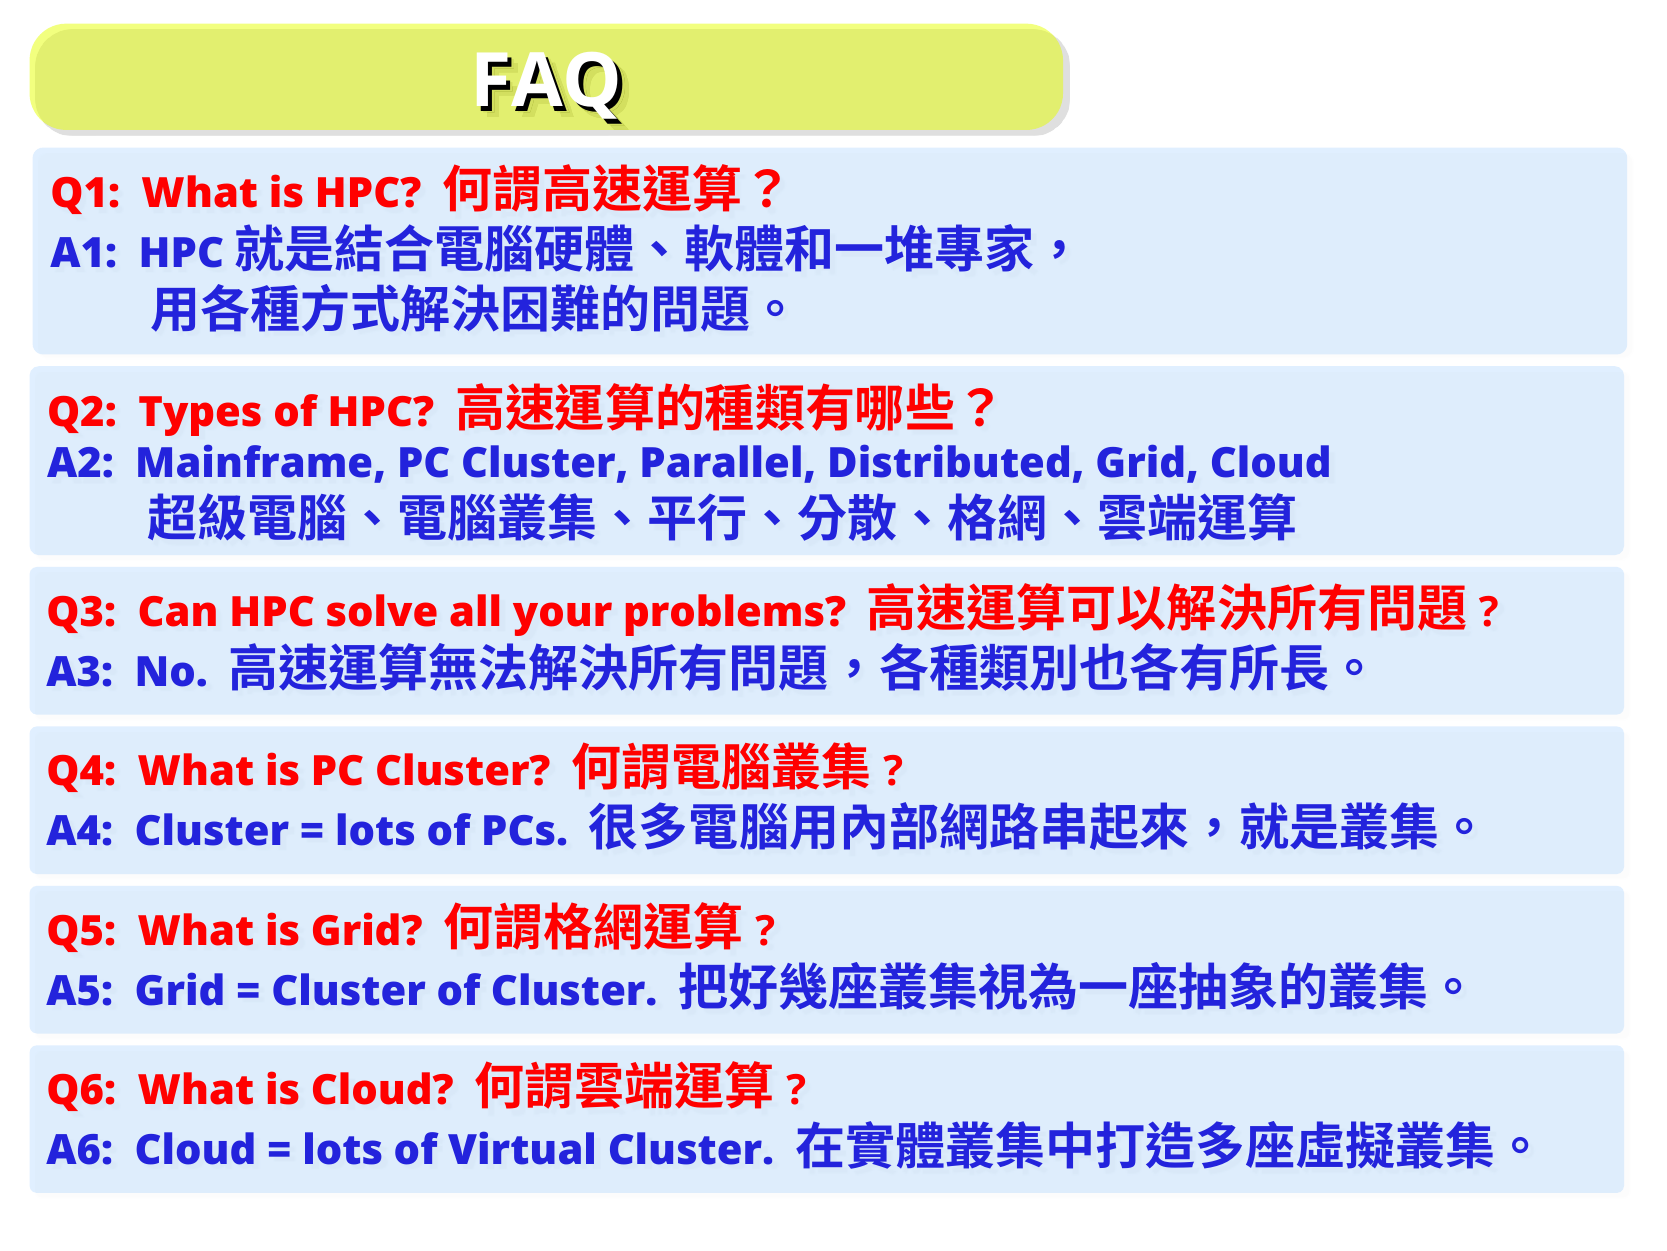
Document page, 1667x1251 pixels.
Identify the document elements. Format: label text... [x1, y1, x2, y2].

text_box Q4: What is PC Cluster? 何謂電腦叢集? A4: Cluster = lots of PCs. 很多電腦用內部網路串起來，就是叢集。 [29, 726, 1625, 875]
text_box Q5: What is Grid? 何謂格網運算? A5: Grid = Cluster of Cluster. 把好幾座叢集視為一座抽象的叢集。 [29, 885, 1625, 1034]
text_box FAQ [29, 23, 1064, 130]
text_box Q1: What is HPC? 何謂高速運算？ A1: HPC就是結合電腦硬體、軟體和一堆專家， 用各種方式解決困難的問題。 [32, 147, 1628, 355]
text_box Q3: Can HPC solve all your problems? 高速運算可以解決所有問題? A3: No. 高速運算無法解決所有問題，各種類別也各有所長。 [29, 566, 1625, 715]
text_box Q6: What is Cloud? 何謂雲端運算? A6: Cloud = lots of Virtual Cluster. 在實體叢集中打造多座虛擬叢集。 [29, 1045, 1625, 1193]
text_box Q2: Types of HPC? 高速運算的種類有哪些？ A2: Mainframe, PC Cluster, Parallel, Distributed, Grid, Cloud 超級電腦、電腦叢集、平行、分散、格網、雲端運算 [29, 366, 1625, 556]
